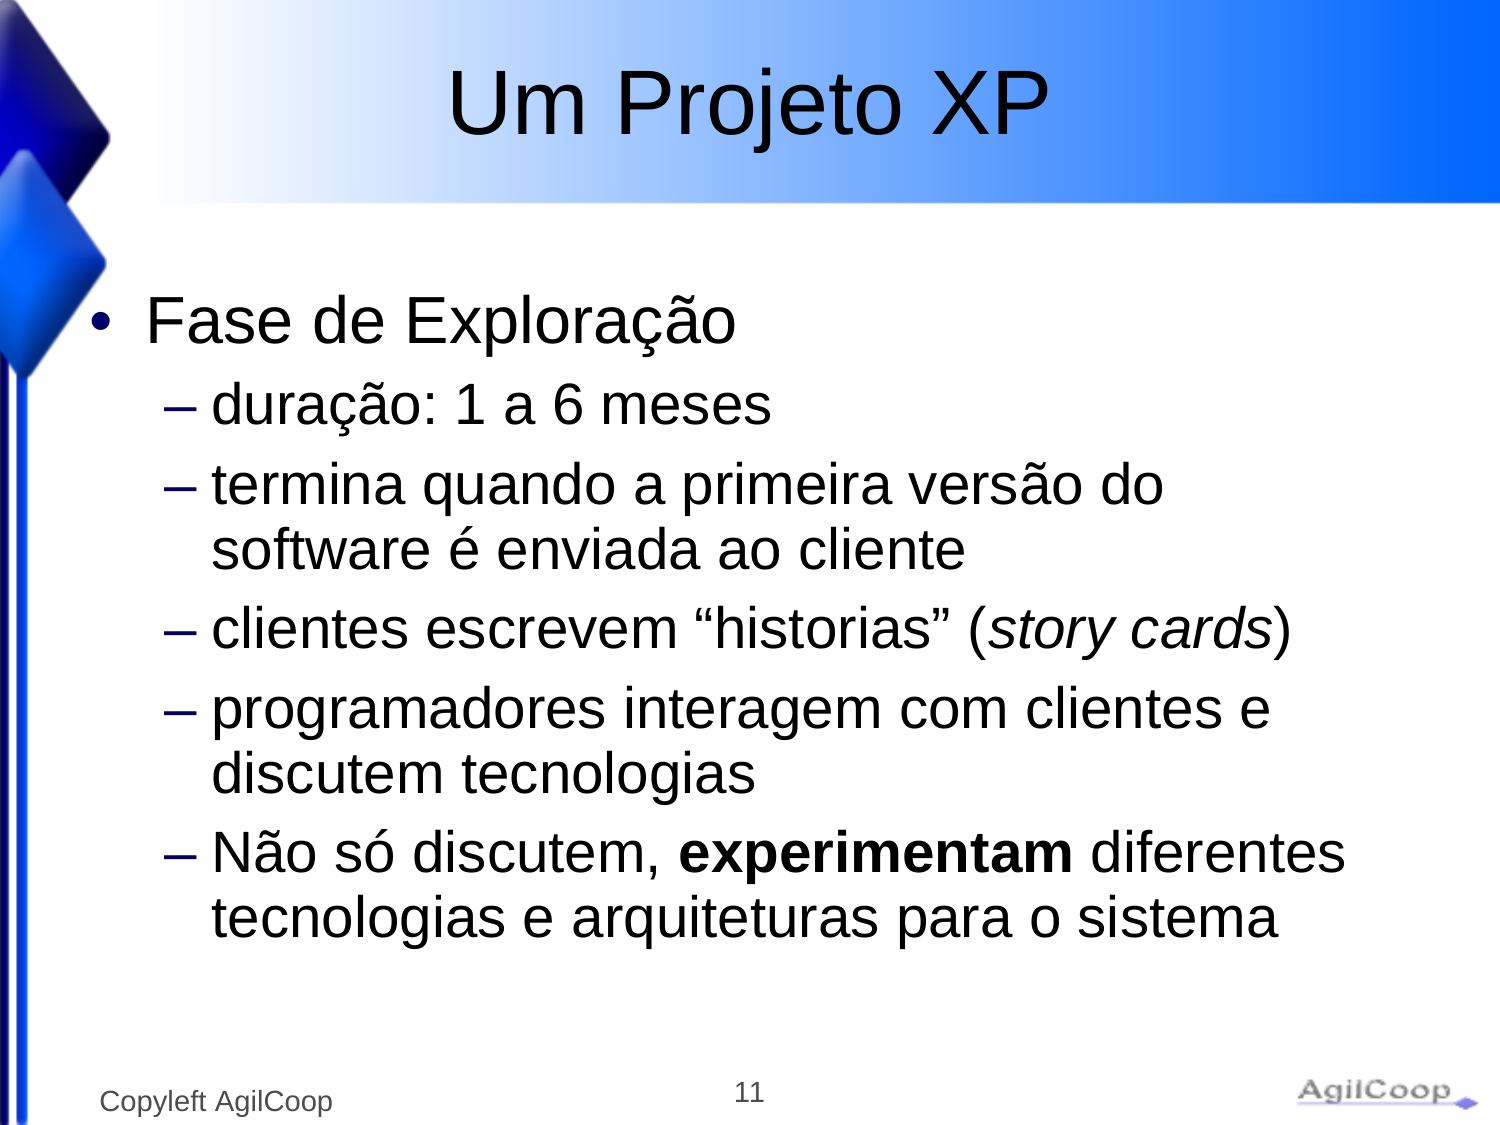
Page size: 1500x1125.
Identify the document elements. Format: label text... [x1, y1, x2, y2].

list Fase de Exploração duração: 1 a 6 meses termina quando a primeira versão do software é enviada ao cliente clientes escrevem “historias” (story cards) programadores interagem com clientes e discutem tecnologias Não só discutem, experimentam diferentes tecnologias e arquiteturas para o sistema [74, 275, 1417, 1076]
title Um Projeto XP [75, 8, 1426, 197]
picture [0, 0, 1500, 1125]
